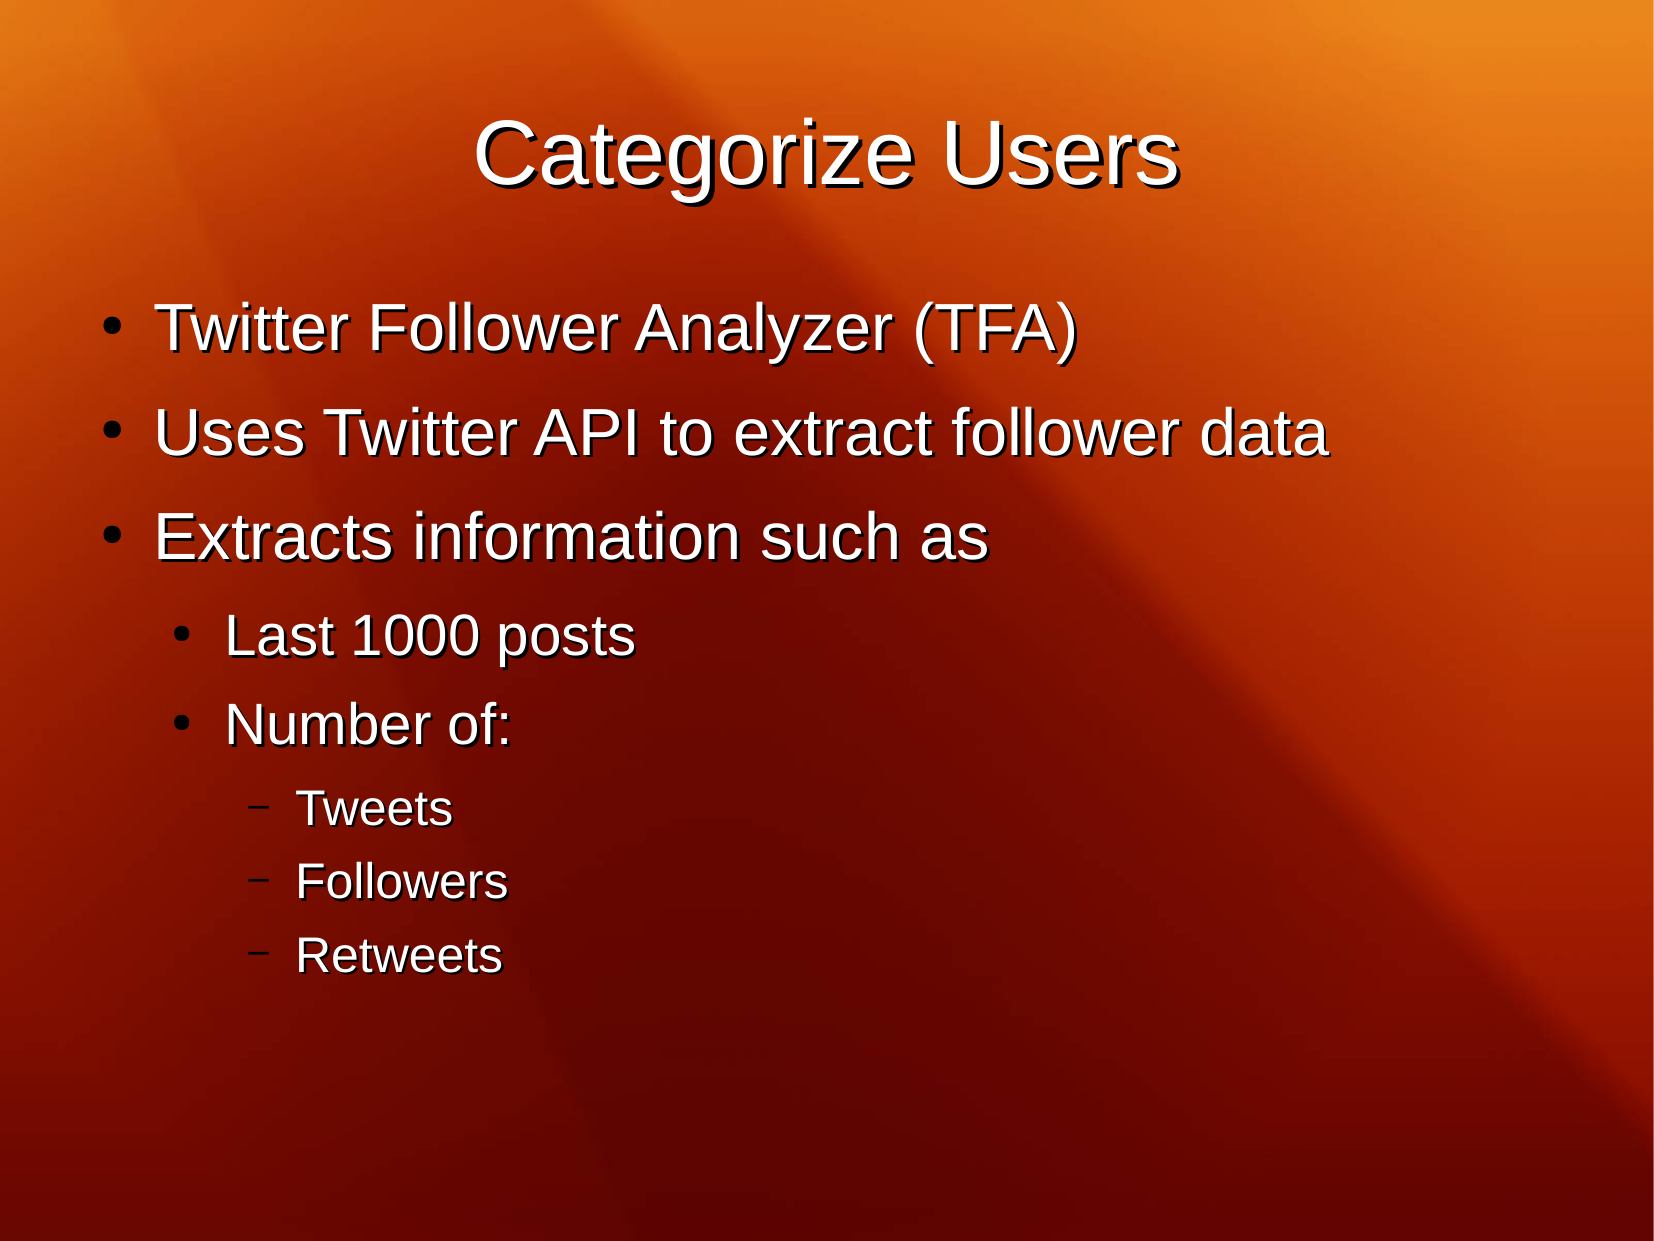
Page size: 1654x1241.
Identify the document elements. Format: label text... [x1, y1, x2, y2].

list Twitter Follower Analyzer (TFA) Uses Twitter API to extract follower data Extracts information such as Last 1000 posts Number of: Tweets Followers Retweets [82, 290, 1571, 1094]
title Categorize Users [82, 49, 1571, 257]
picture [0, 0, 1654, 1241]
